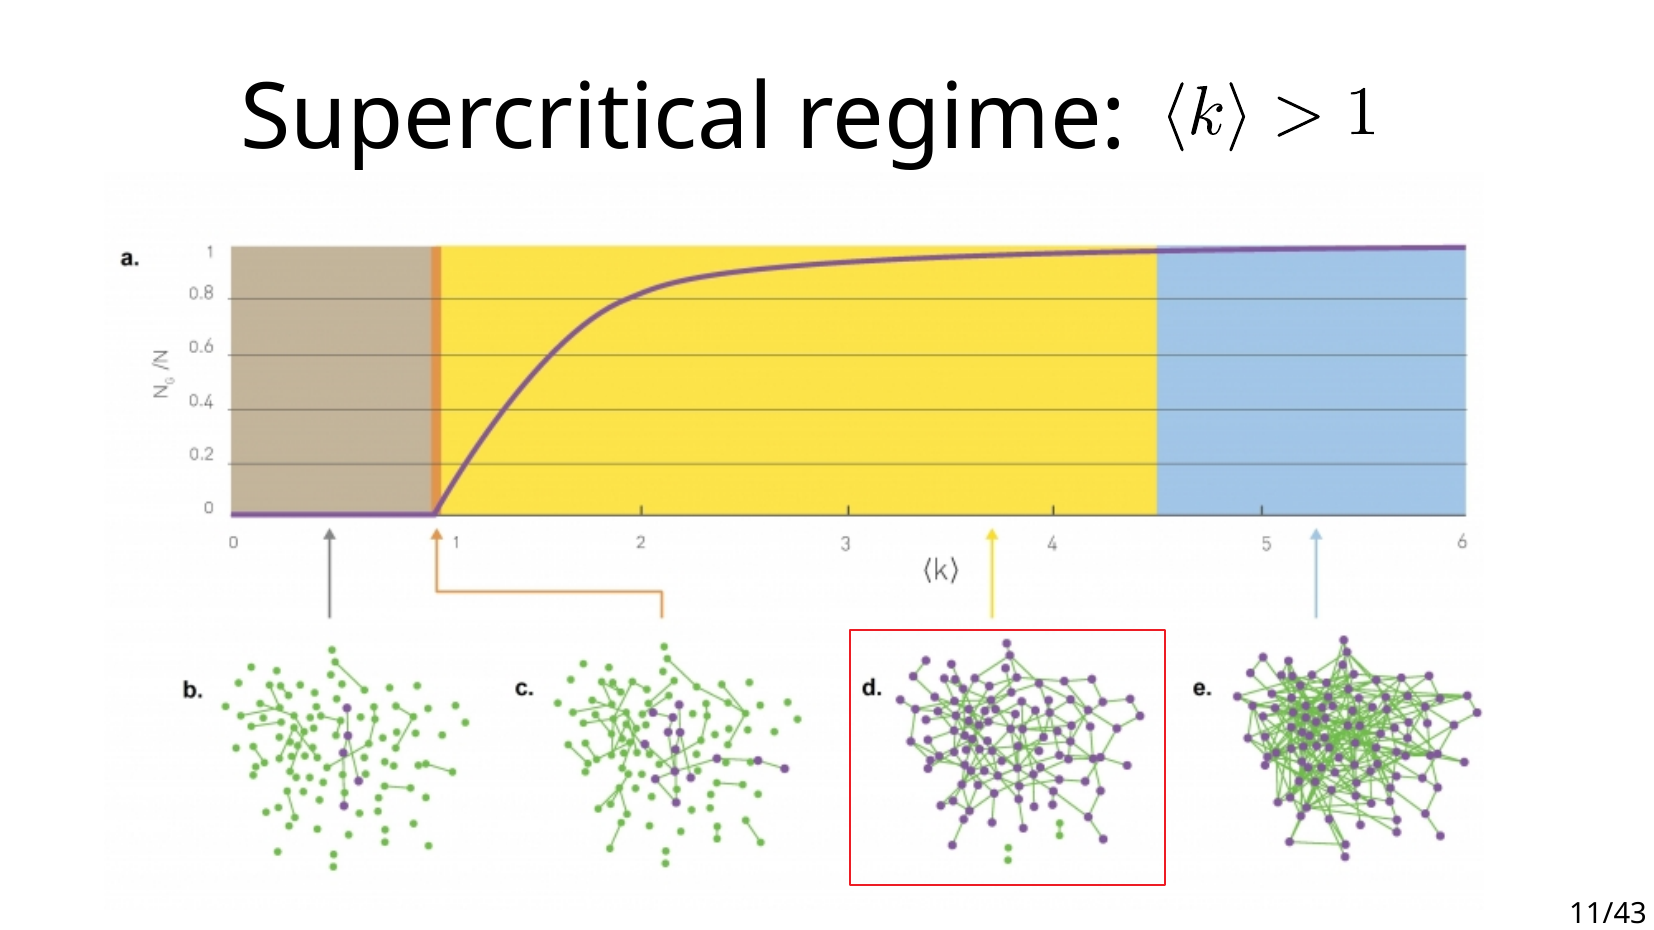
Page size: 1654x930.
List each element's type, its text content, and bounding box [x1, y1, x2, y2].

picture [104, 171, 1484, 910]
title Supercritical regime: [82, 1, 1571, 225]
text_box [1160, 82, 1380, 152]
